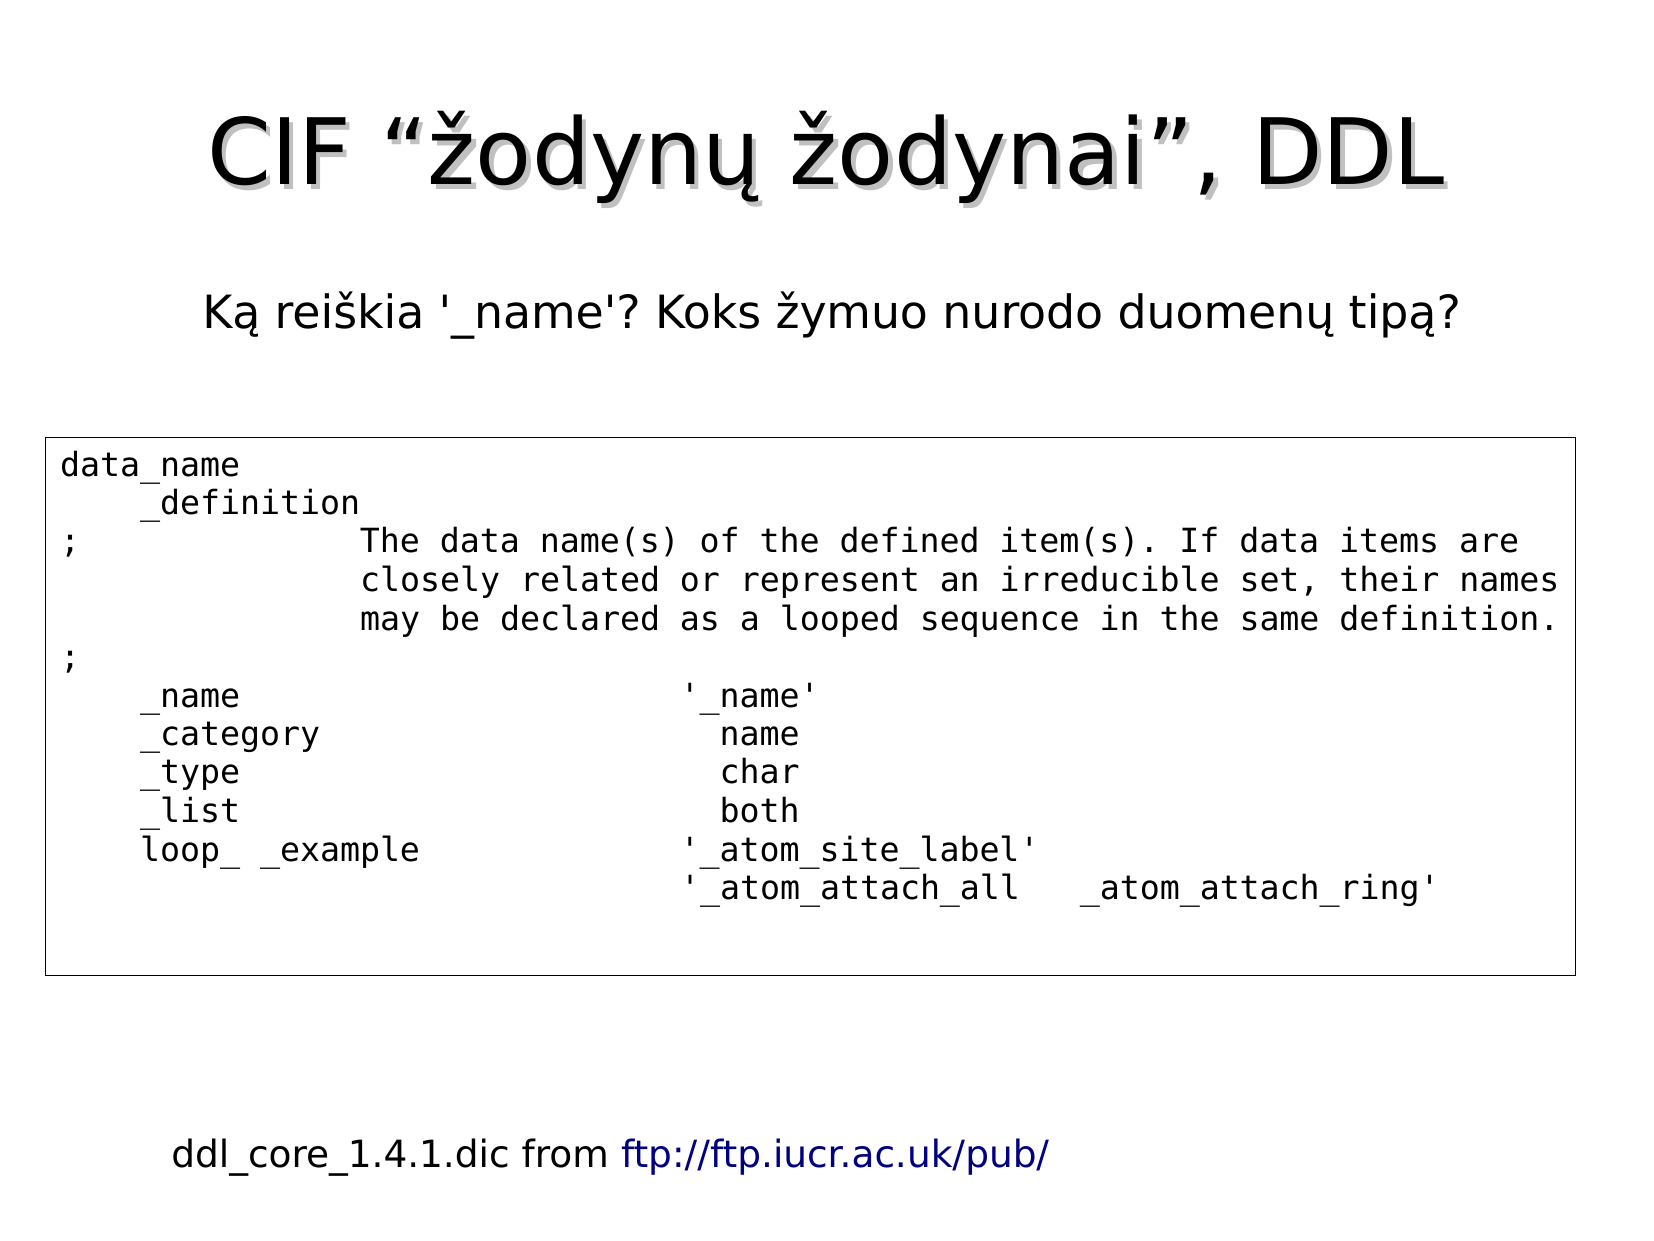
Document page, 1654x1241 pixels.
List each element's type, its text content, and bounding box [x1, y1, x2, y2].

title CIF “žodynų žodynai”, DDL [82, 56, 1571, 250]
text_box data_name _definition ; The data name(s) of the defined item(s). If data items are closely related or represent an irreducible set, their names may be declared as a looped sequence in the same definition. ; _name '_name' _category name _type char _list both loop_ _example '_atom_site_label' '_atom_attach_all _atom_attach_ring' [45, 437, 1576, 976]
text_box ddl_core_1.4.1.dic from ftp://ftp.iucr.ac.uk/pub/ [156, 1125, 1238, 1184]
text_box Ką reiškia '_name'? Koks žymuo nurodo duomenų tipą? [187, 279, 1477, 348]
